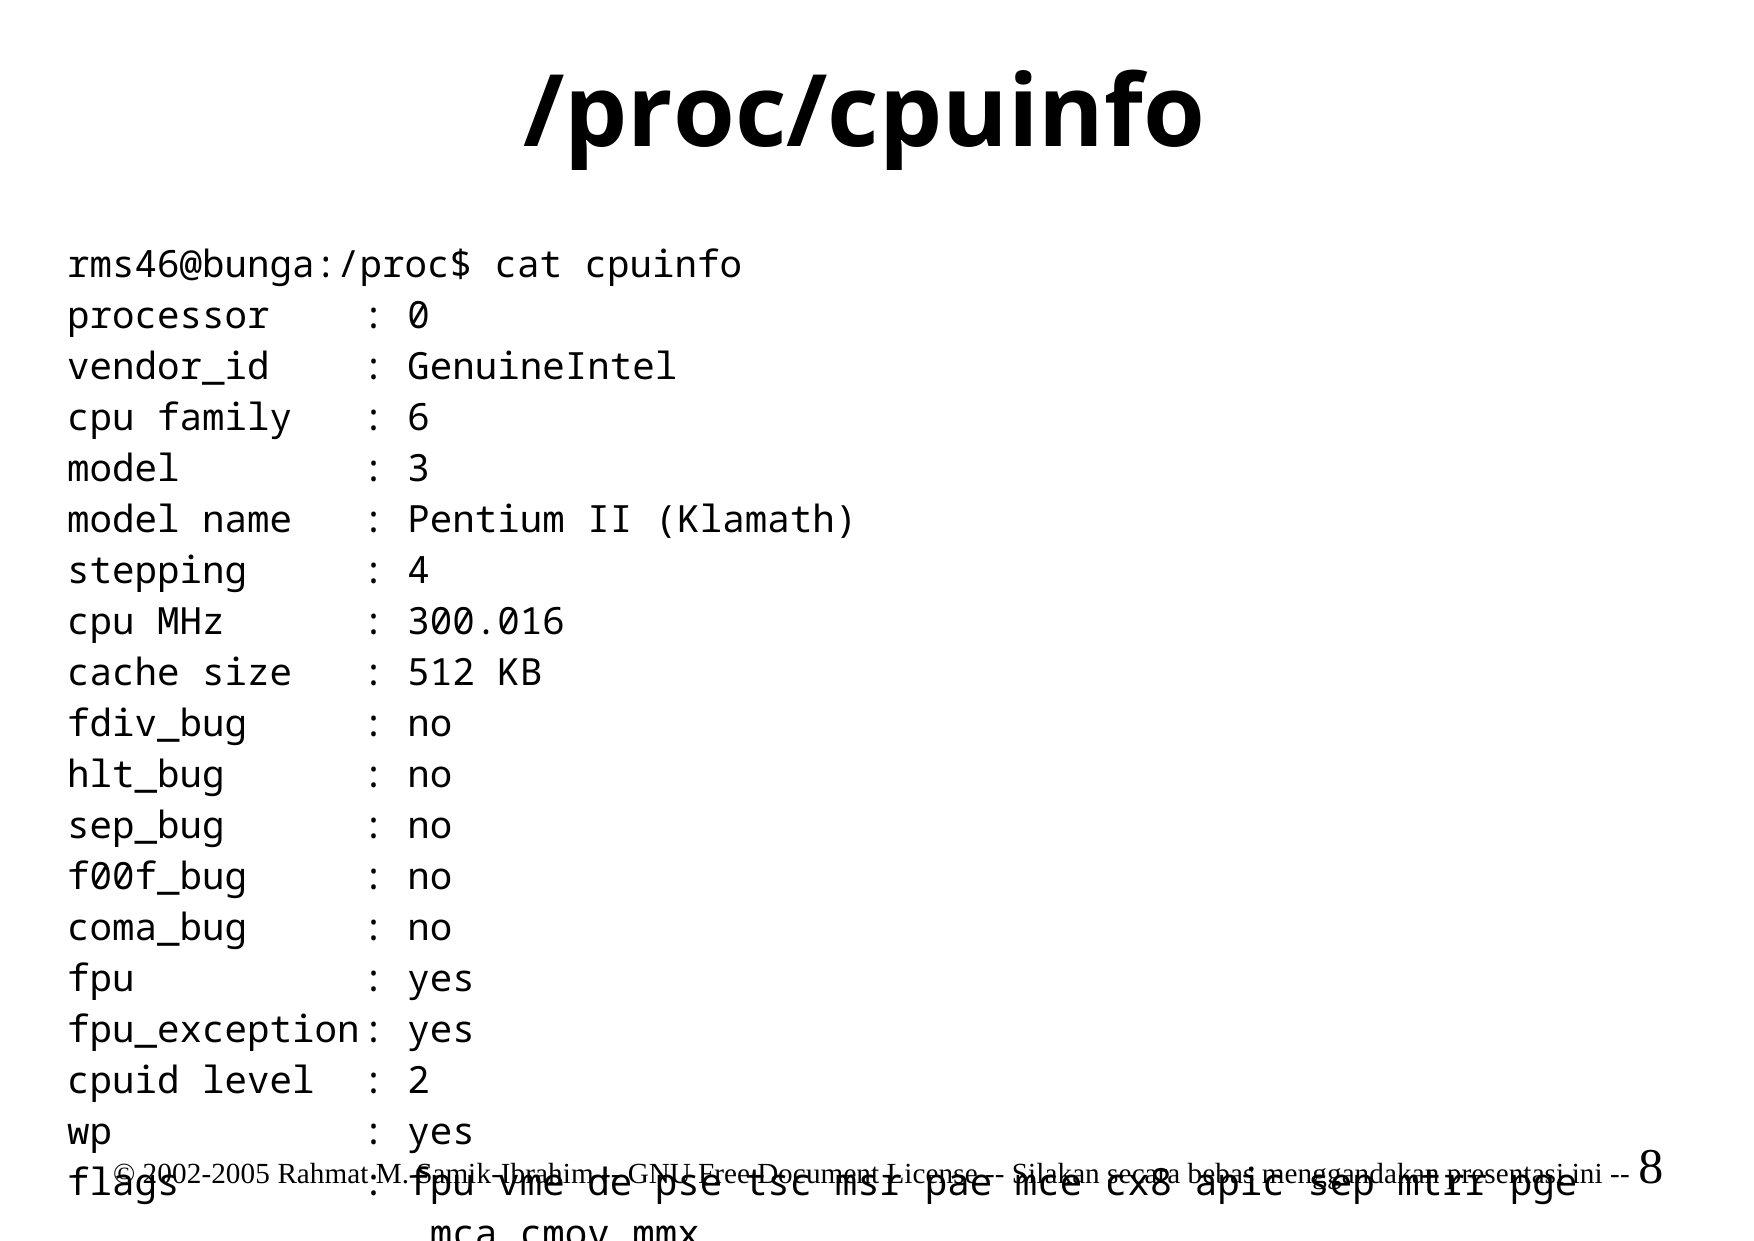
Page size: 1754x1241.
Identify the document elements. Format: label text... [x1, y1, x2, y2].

text_box rms46@bunga:/proc$ cat cpuinfo processor : 0 vendor_id : GenuineIntel cpu family : 6 model : 3 model name : Pentium II (Klamath) stepping : 4 cpu MHz : 300.016 cache size : 512 KB fdiv_bug : no hlt_bug : no sep_bug : no f00f_bug : no coma_bug : no fpu : yes fpu_exception : yes cpuid level : 2 wp : yes flags : fpu vme de pse tsc msr pae mce cx8 apic sep mtrr pge mca cmov mmx bogomips : 598.01 [67, 237, 1662, 1131]
title /proc/cpuinfo [155, 43, 1573, 171]
